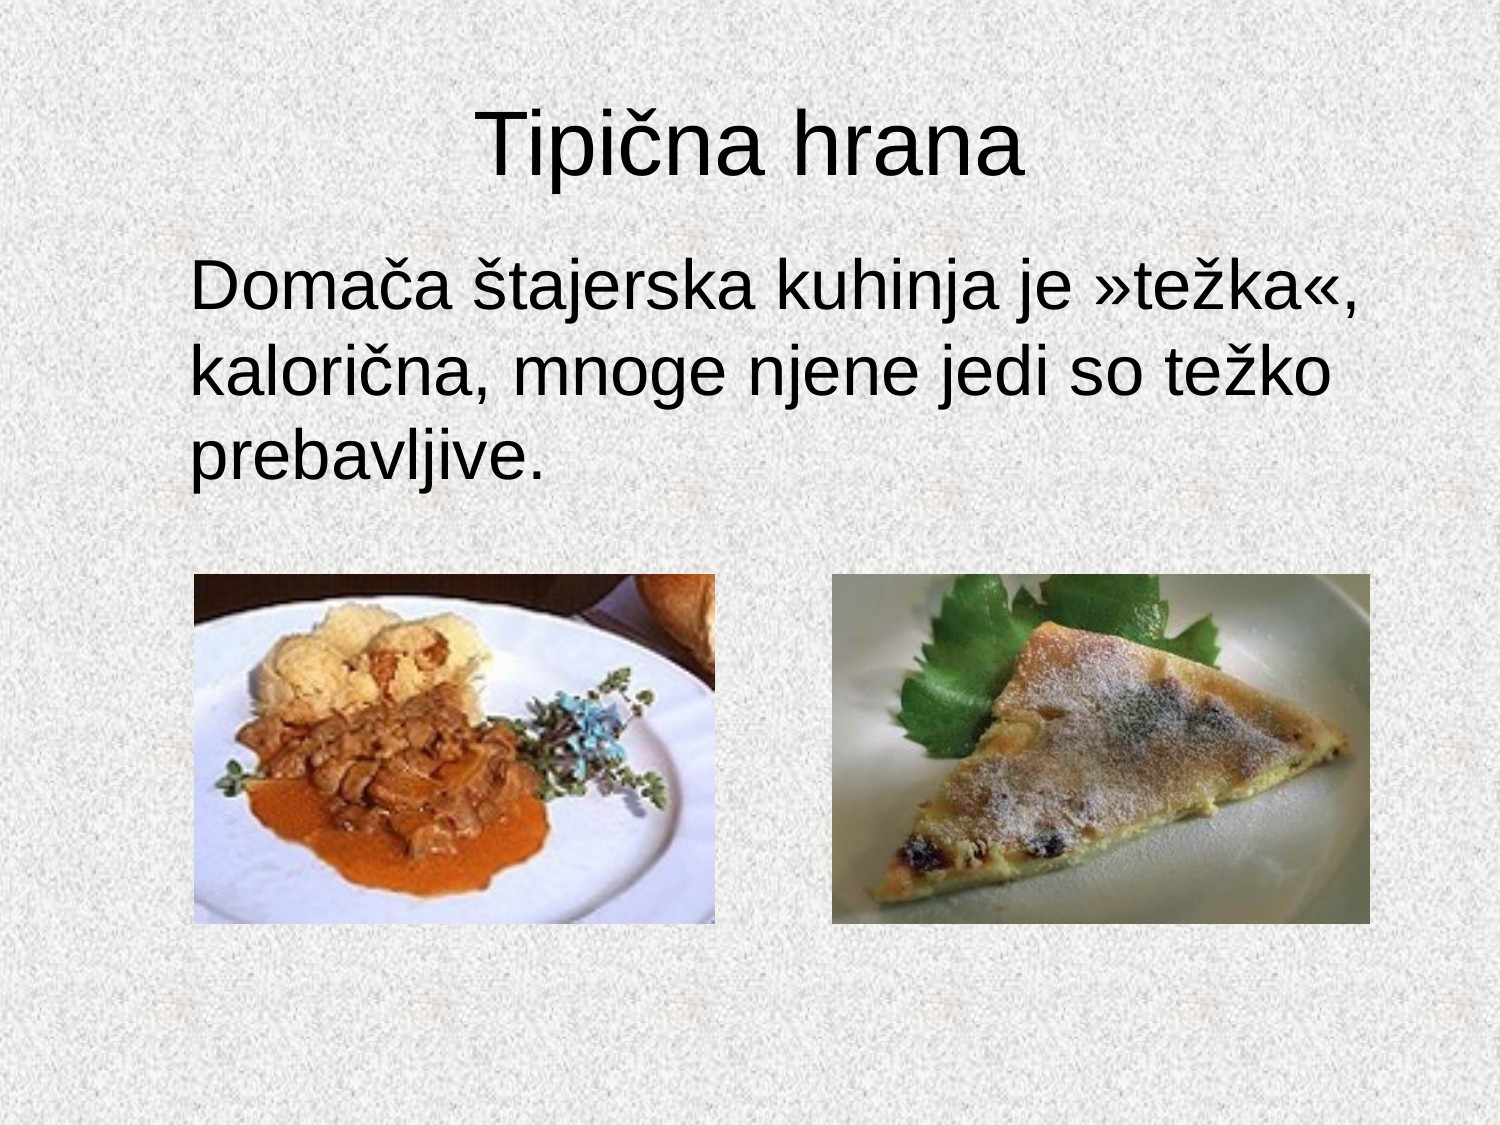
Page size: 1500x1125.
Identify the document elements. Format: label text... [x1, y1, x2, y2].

title Tipična hrana [75, 45, 1425, 231]
picture [0, 0, 1500, 1125]
list Domača štajerska kuhinja je »težka«, kalorična, mnoge njene jedi so težko prebavljive. [75, 231, 1425, 1005]
